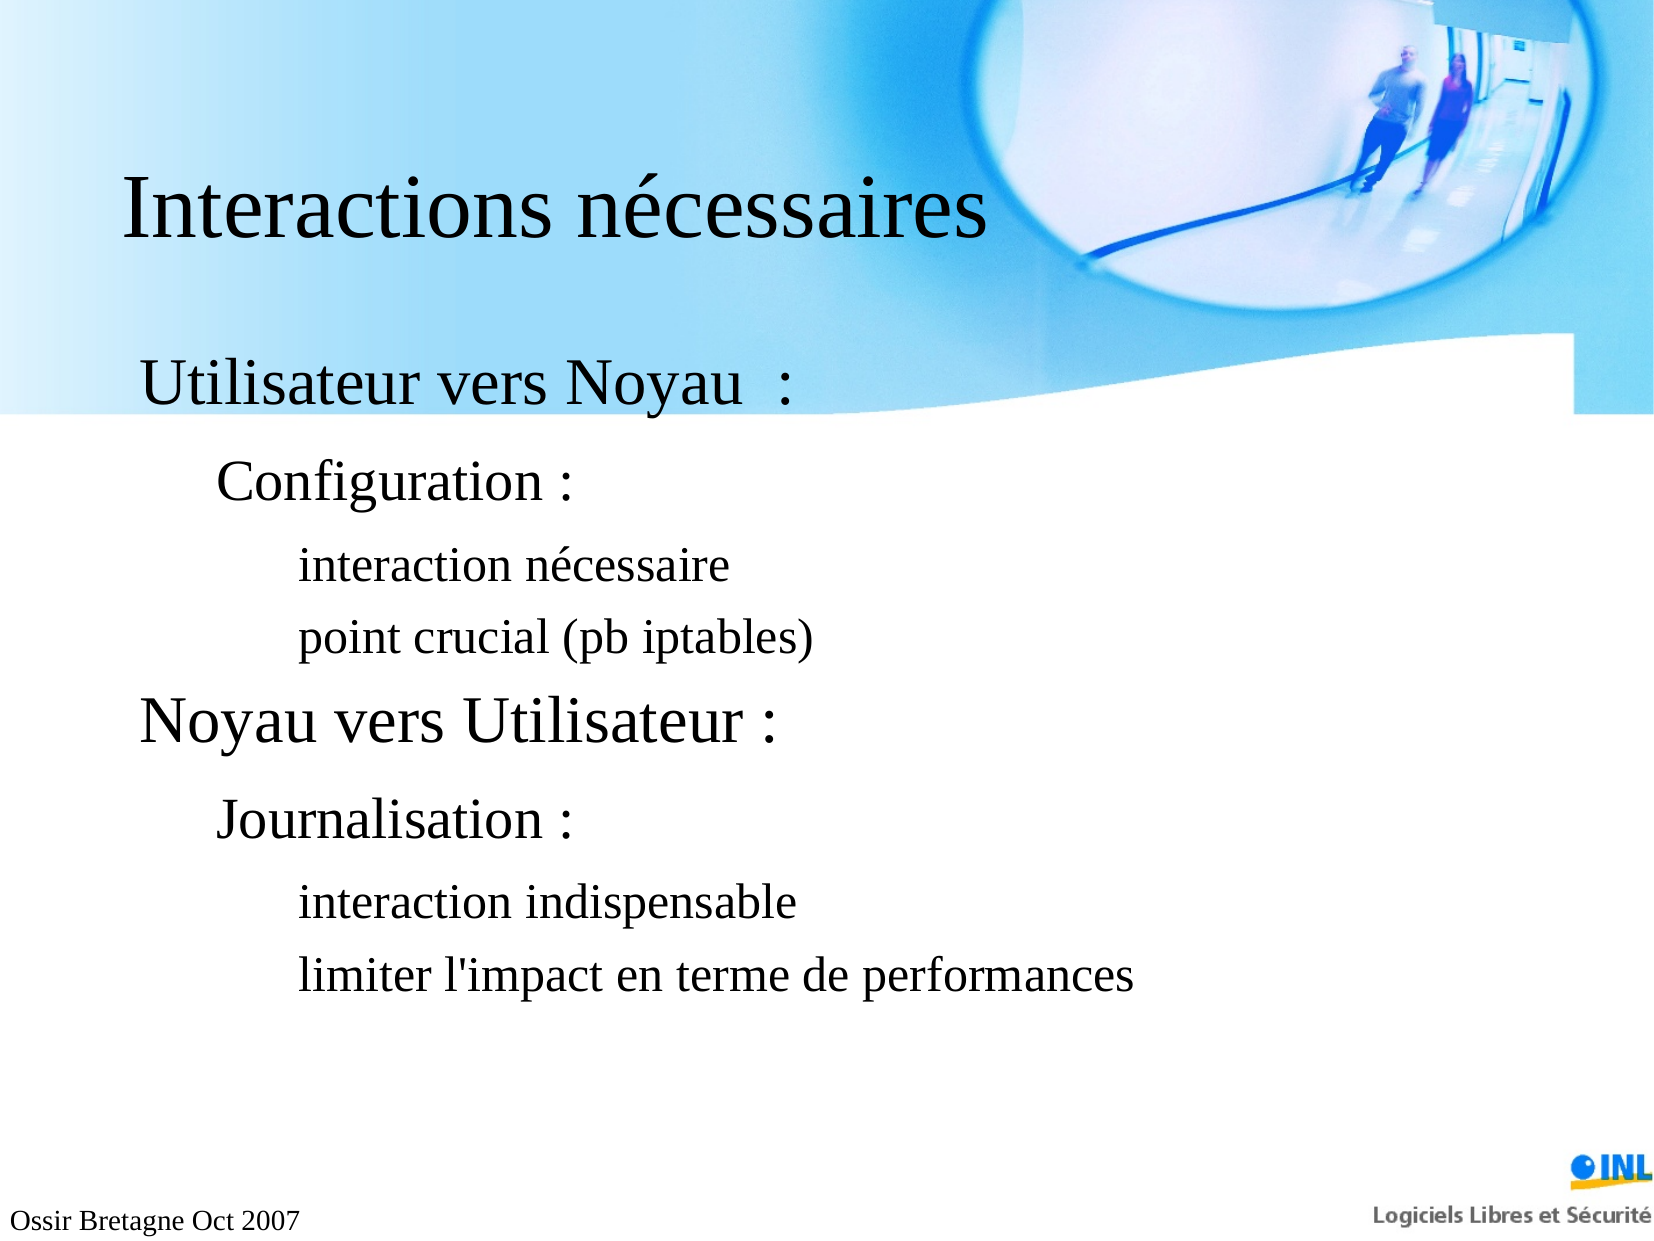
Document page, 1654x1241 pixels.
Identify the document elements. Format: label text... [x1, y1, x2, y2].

list Utilisateur vers Noyau : Configuration : interaction nécessaire point crucial (pb iptables) Noyau vers Utilisateur : Journalisation : interaction indispensable limiter l'impact en terme de performances [121, 344, 1534, 1127]
picture [0, 0, 1654, 1241]
title Interactions nécessaires [121, 102, 1534, 311]
